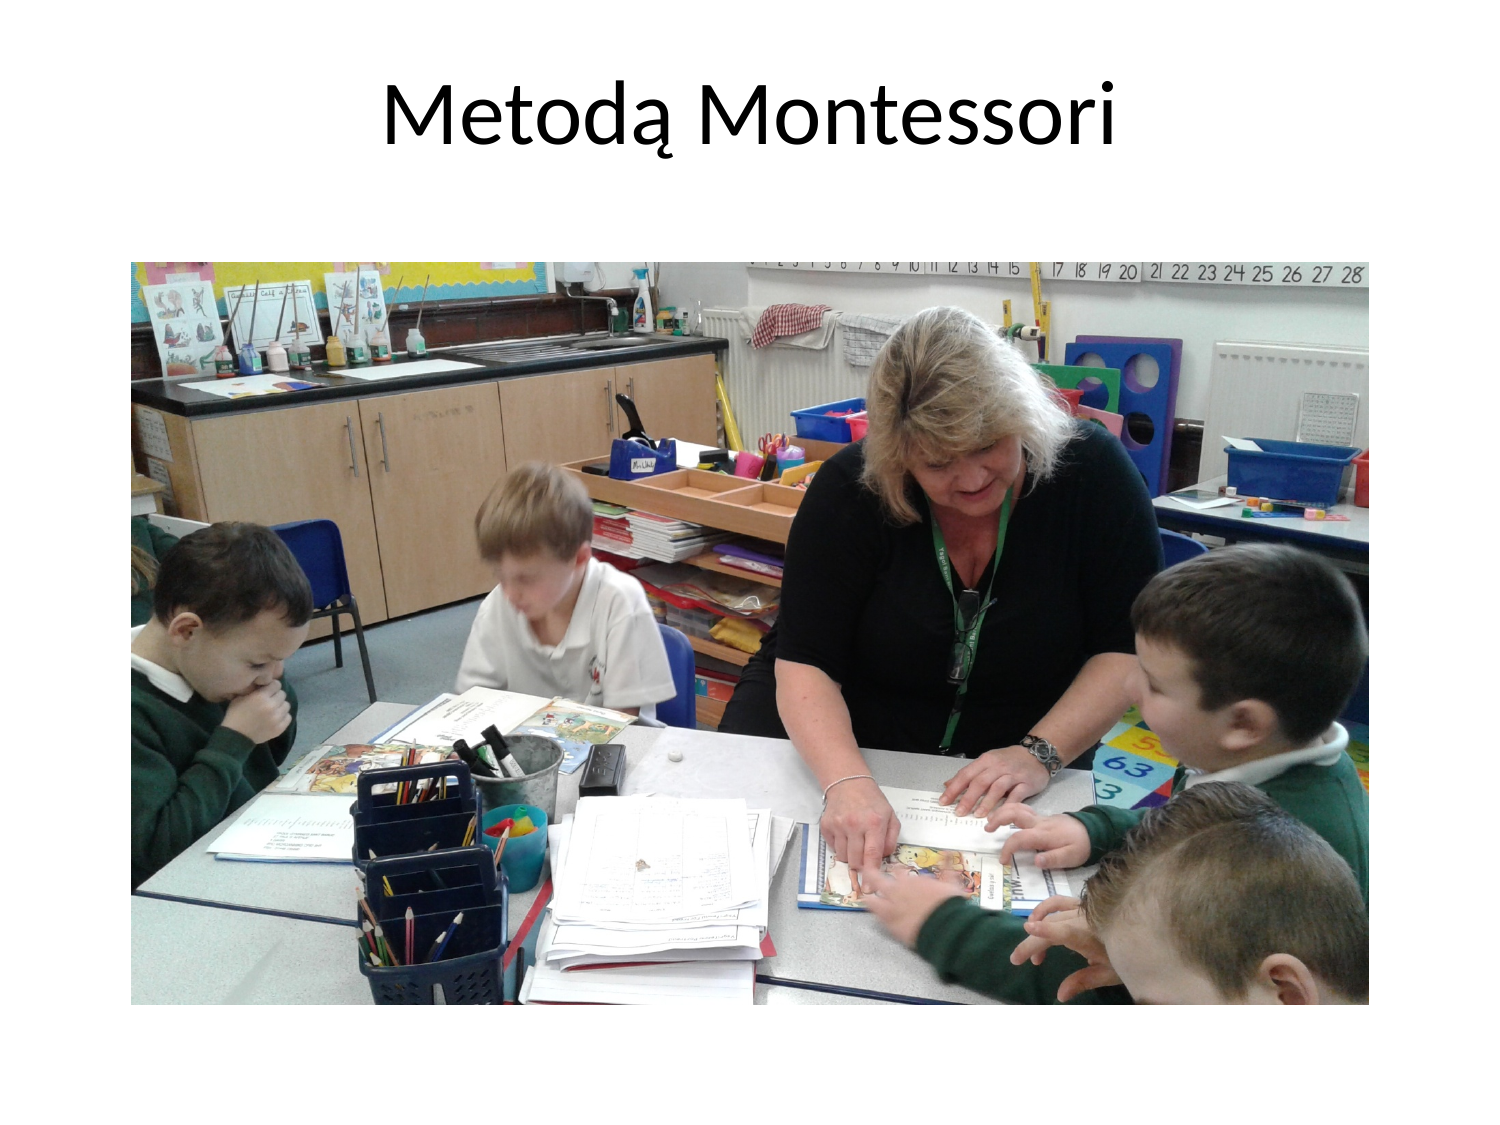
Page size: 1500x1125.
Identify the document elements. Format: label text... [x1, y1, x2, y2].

picture [131, 262, 1369, 1005]
title Metodą Montessori [75, 45, 1425, 233]
